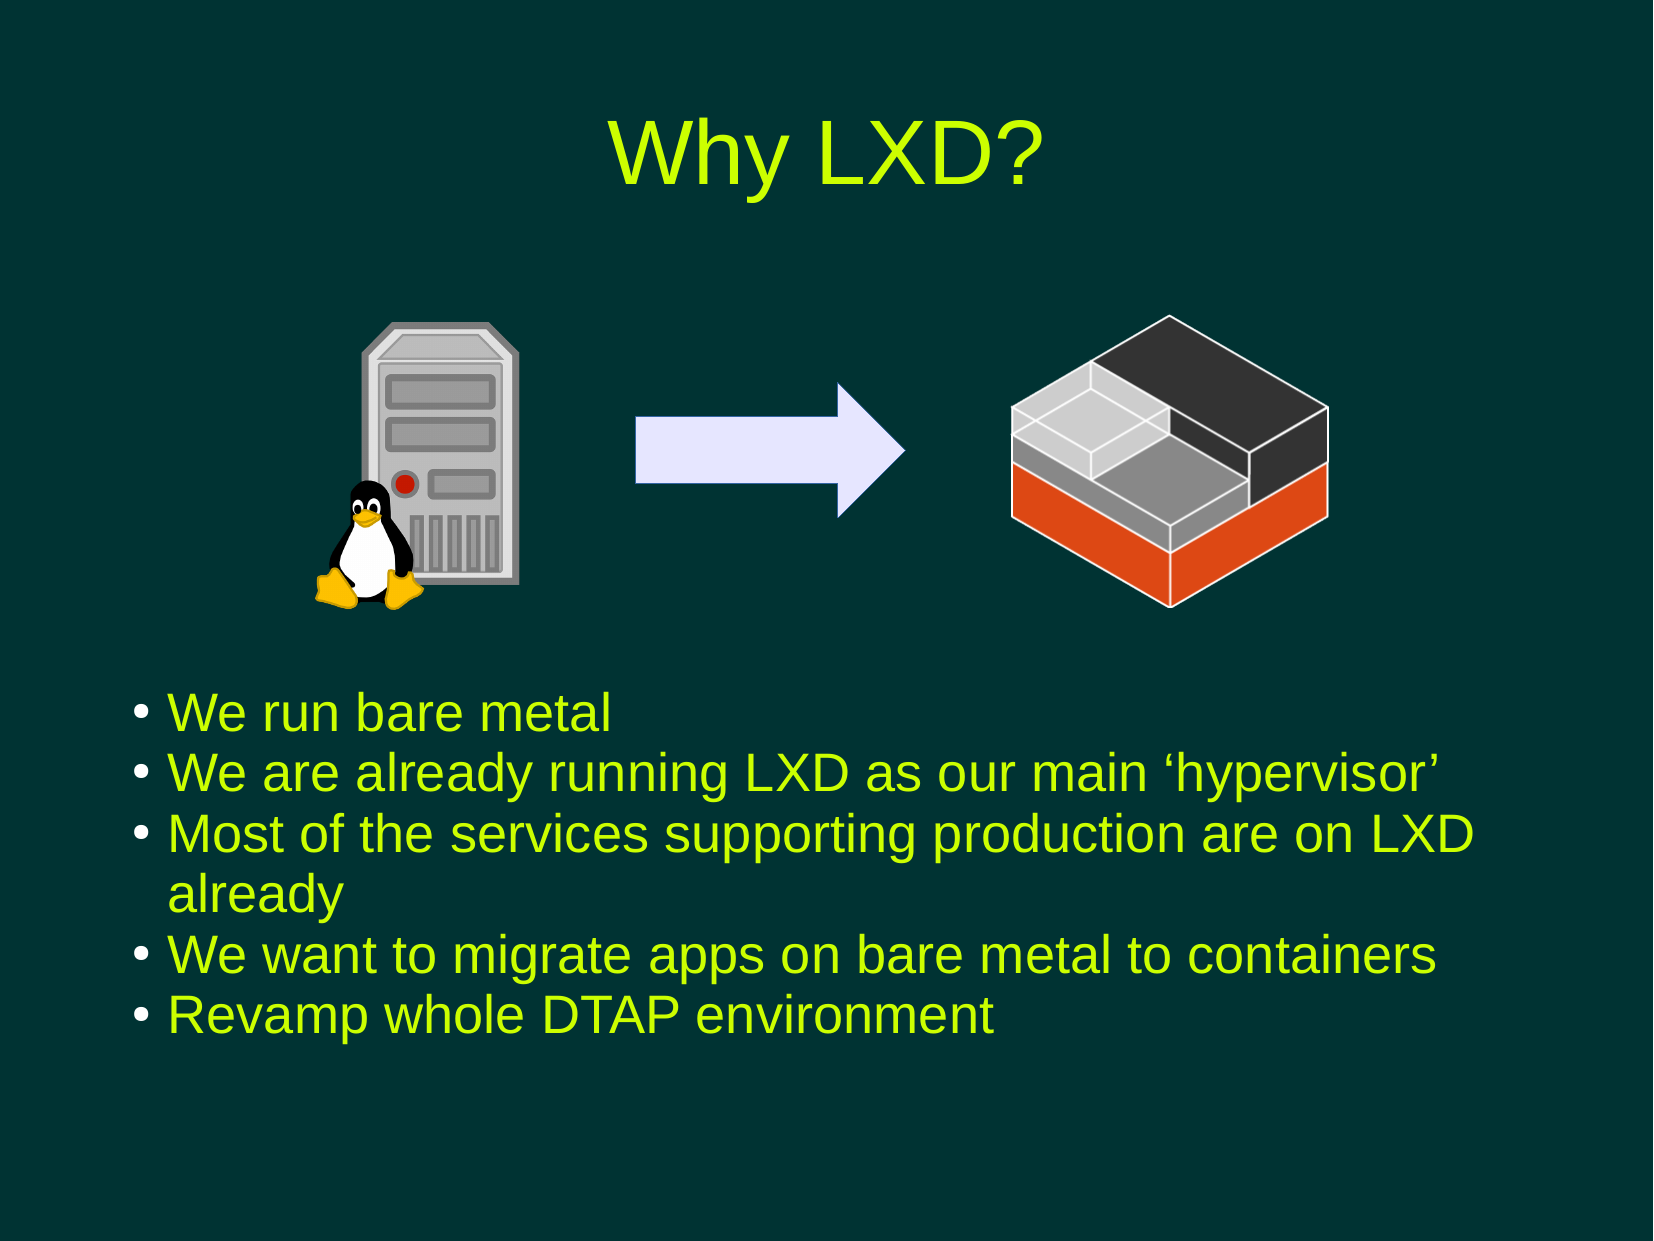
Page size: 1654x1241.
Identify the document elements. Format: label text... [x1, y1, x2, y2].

picture [1010, 314, 1329, 608]
text_box [635, 382, 906, 518]
picture [315, 322, 606, 610]
text_box We run bare metal We are already running LXD as our main ‘hypervisor’ Most of the services supporting production are on LXD already We want to migrate apps on bare metal to containers Revamp whole DTAP environment [116, 675, 1501, 1087]
title Why LXD? [82, 49, 1571, 257]
